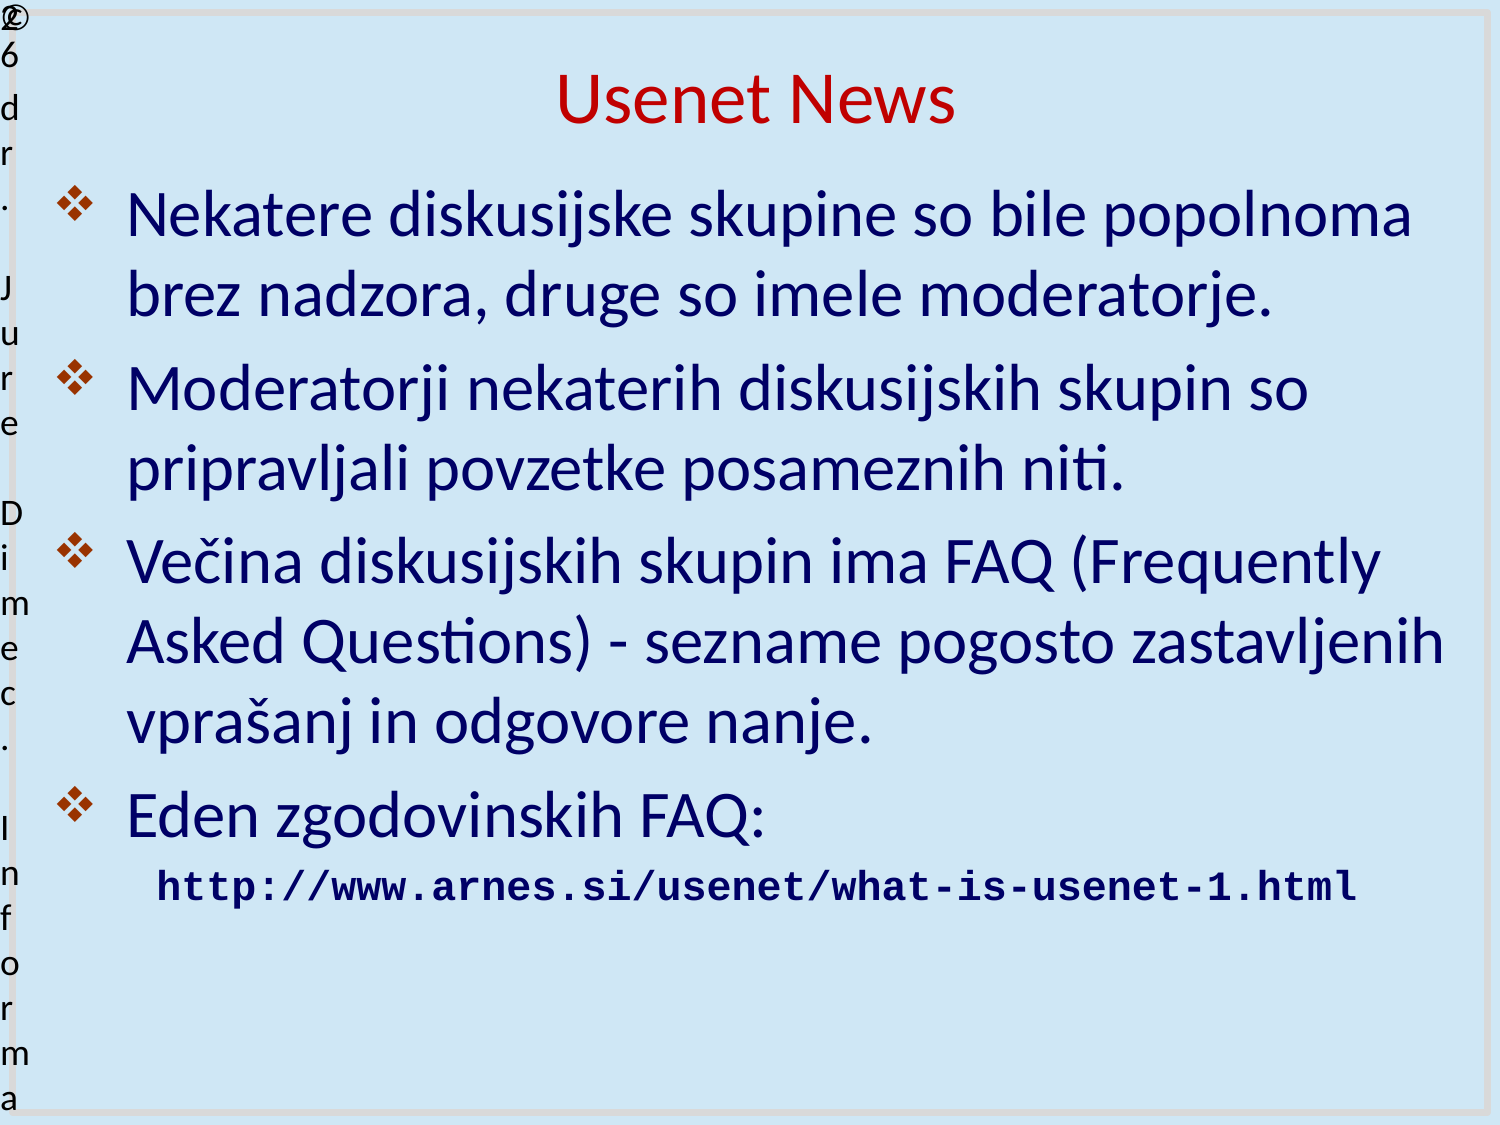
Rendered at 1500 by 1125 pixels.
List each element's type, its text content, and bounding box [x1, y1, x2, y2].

title Usenet News [37, 37, 1475, 150]
list Nekatere diskusijske skupine so bile popolnoma brez nadzora, druge so imele moderatorje. Moderatorji nekaterih diskusijskih skupin so pripravljali povzetke posameznih niti. Večina diskusijskih skupin ima FAQ (Frequently Asked Questions) - sezname pogosto zastavljenih vprašanj in odgovore nanje. Eden zgodovinskih FAQ: http://www.arnes.si/usenet/what-is-usenet-1.html [37, 162, 1475, 1050]
